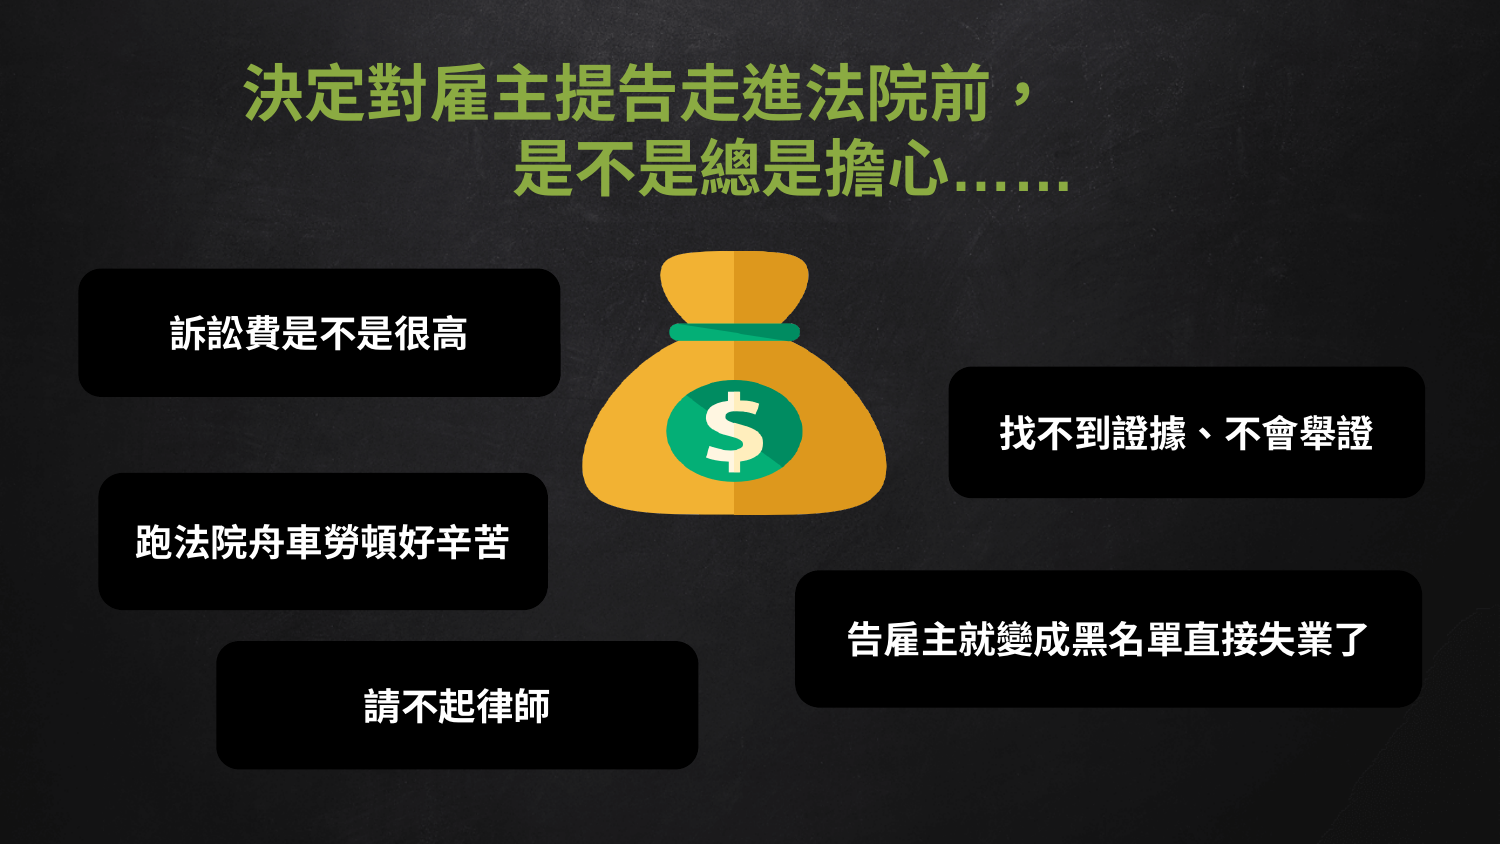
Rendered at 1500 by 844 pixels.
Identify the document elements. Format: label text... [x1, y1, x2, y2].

text_box 告雇主就變成黑名單直接失業了 [797, 572, 1420, 706]
text_box 決定對雇主提告走進法院前， 是不是總是擔心…… [109, 49, 1187, 210]
text_box 請不起律師 [218, 643, 697, 768]
text_box 跑法院舟車勞頓好辛苦 [100, 475, 546, 608]
text_box 訴訟費是不是很高 [80, 270, 558, 395]
text_box 找不到證據、不會舉證 [950, 368, 1424, 497]
picture [558, 251, 910, 515]
